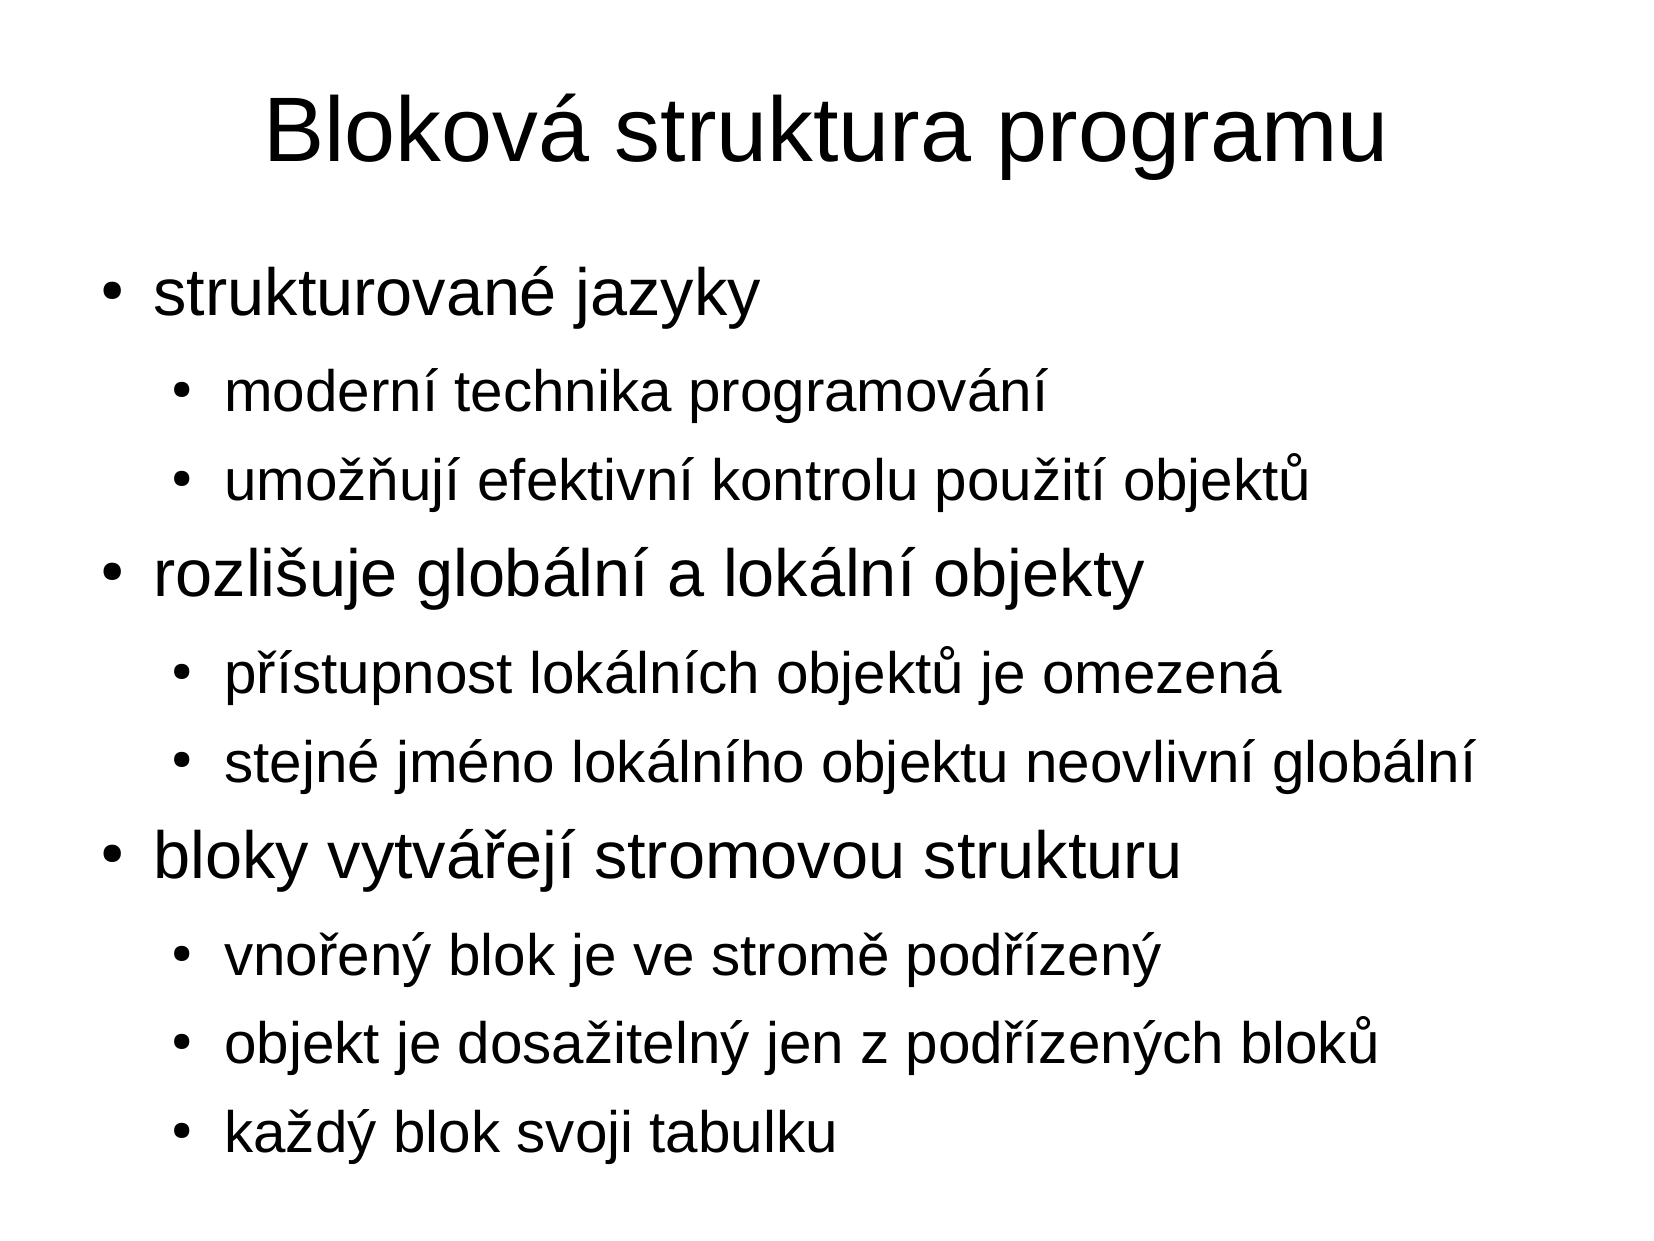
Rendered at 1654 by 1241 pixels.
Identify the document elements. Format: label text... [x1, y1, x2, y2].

list strukturované jazyky moderní technika programování umožňují efektivní kontrolu použití objektů rozlišuje globální a lokální objekty přístupnost lokálních objektů je omezená stejné jméno lokálního objektu neovlivní globální bloky vytvářejí stromovou strukturu vnořený blok je ve stromě podřízený objekt je dosažitelný jen z podřízených bloků každý blok svoji tabulku [82, 254, 1571, 1165]
title Bloková struktura programu [82, 33, 1571, 226]
